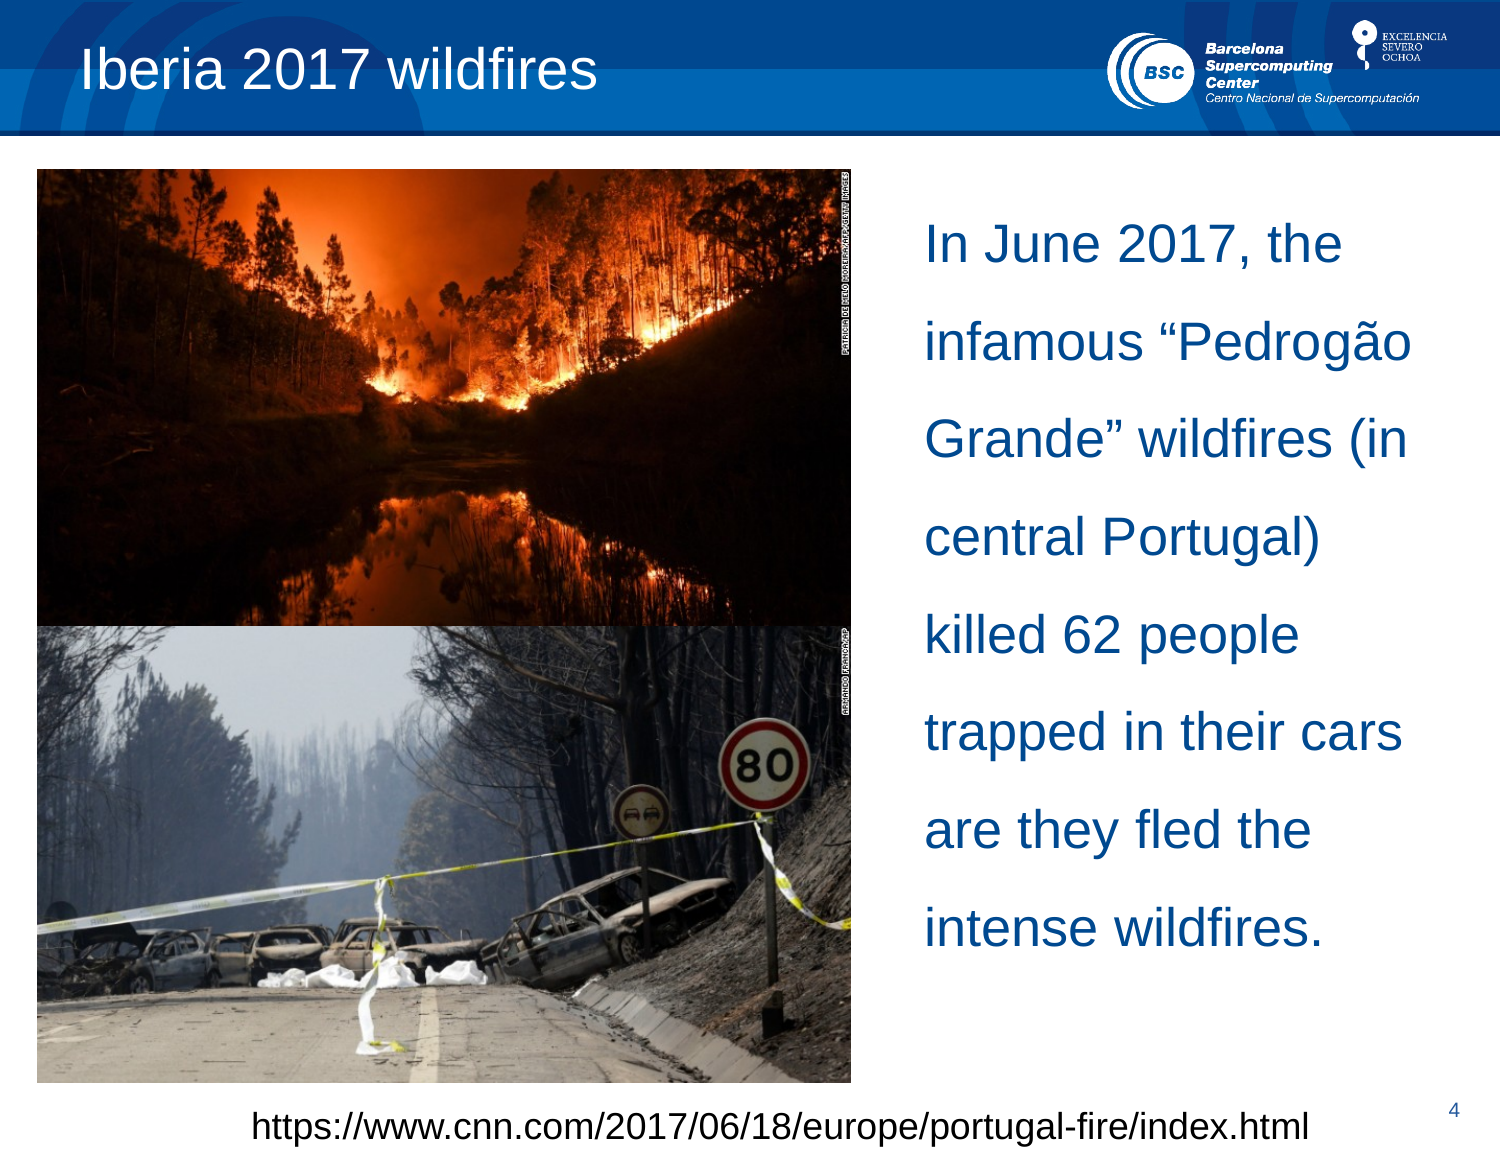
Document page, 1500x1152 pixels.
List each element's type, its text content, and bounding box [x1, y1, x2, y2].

text_box https://www.cnn.com/2017/06/18/europe/portugal-fire/index.html [236, 1098, 1325, 1152]
picture [0, 0, 1500, 136]
picture [37, 169, 851, 1083]
list In June 2017, the infamous “Pedrogão Grande” wildfires (in central Portugal) killed 62 people trapped in their cars are they fled the intense wildfires. [838, 168, 1453, 1074]
title Iberia 2017 wildfires [65, 23, 1081, 139]
